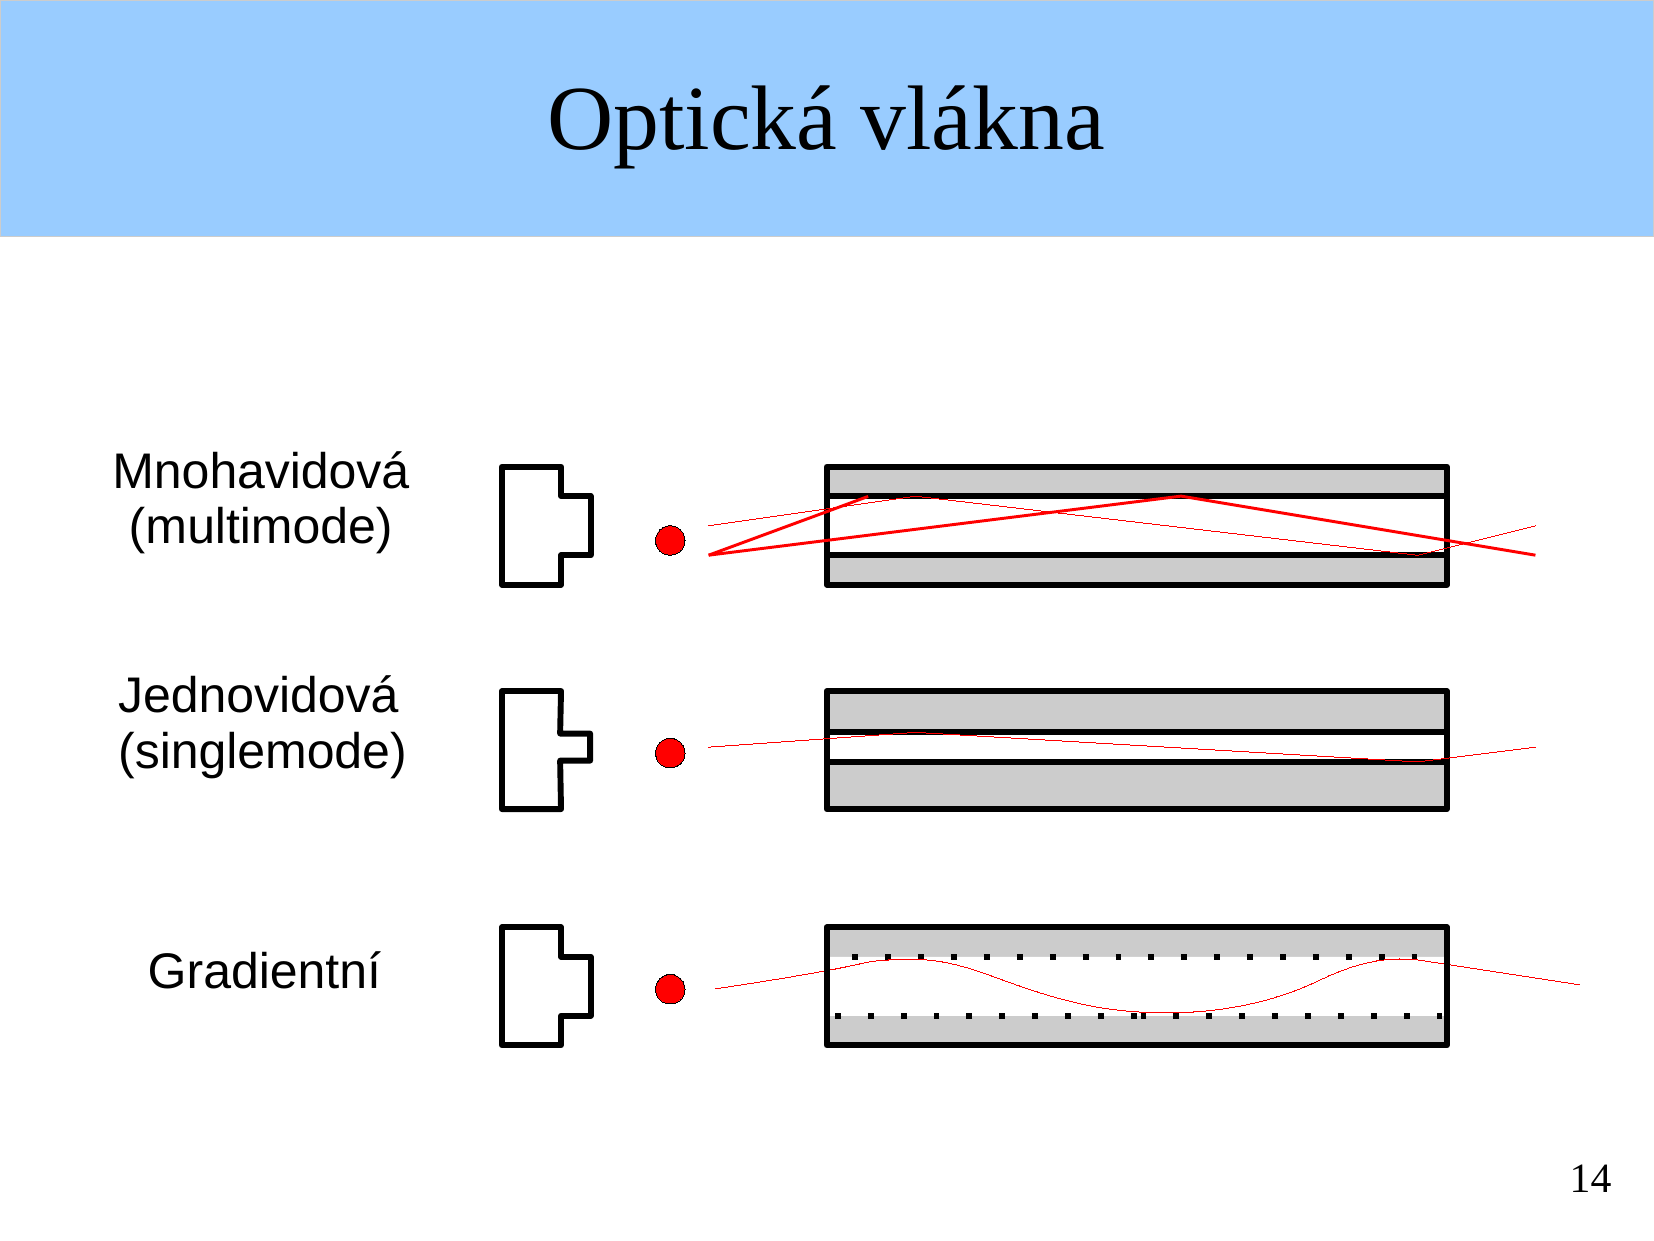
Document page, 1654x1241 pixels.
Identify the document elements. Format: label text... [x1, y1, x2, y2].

text_box [826, 691, 1447, 810]
text_box Jednovidová (singlemode) [118, 667, 408, 837]
text_box [655, 738, 686, 768]
text_box [826, 498, 1447, 585]
text_box [655, 525, 686, 556]
text_box Mnohavidová (multimode) [112, 442, 410, 613]
title Optická vlákna [0, 0, 1654, 237]
text_box [826, 466, 1447, 538]
text_box Gradientní [147, 943, 382, 1028]
text_box [655, 974, 686, 1004]
text_box [830, 930, 1444, 1042]
